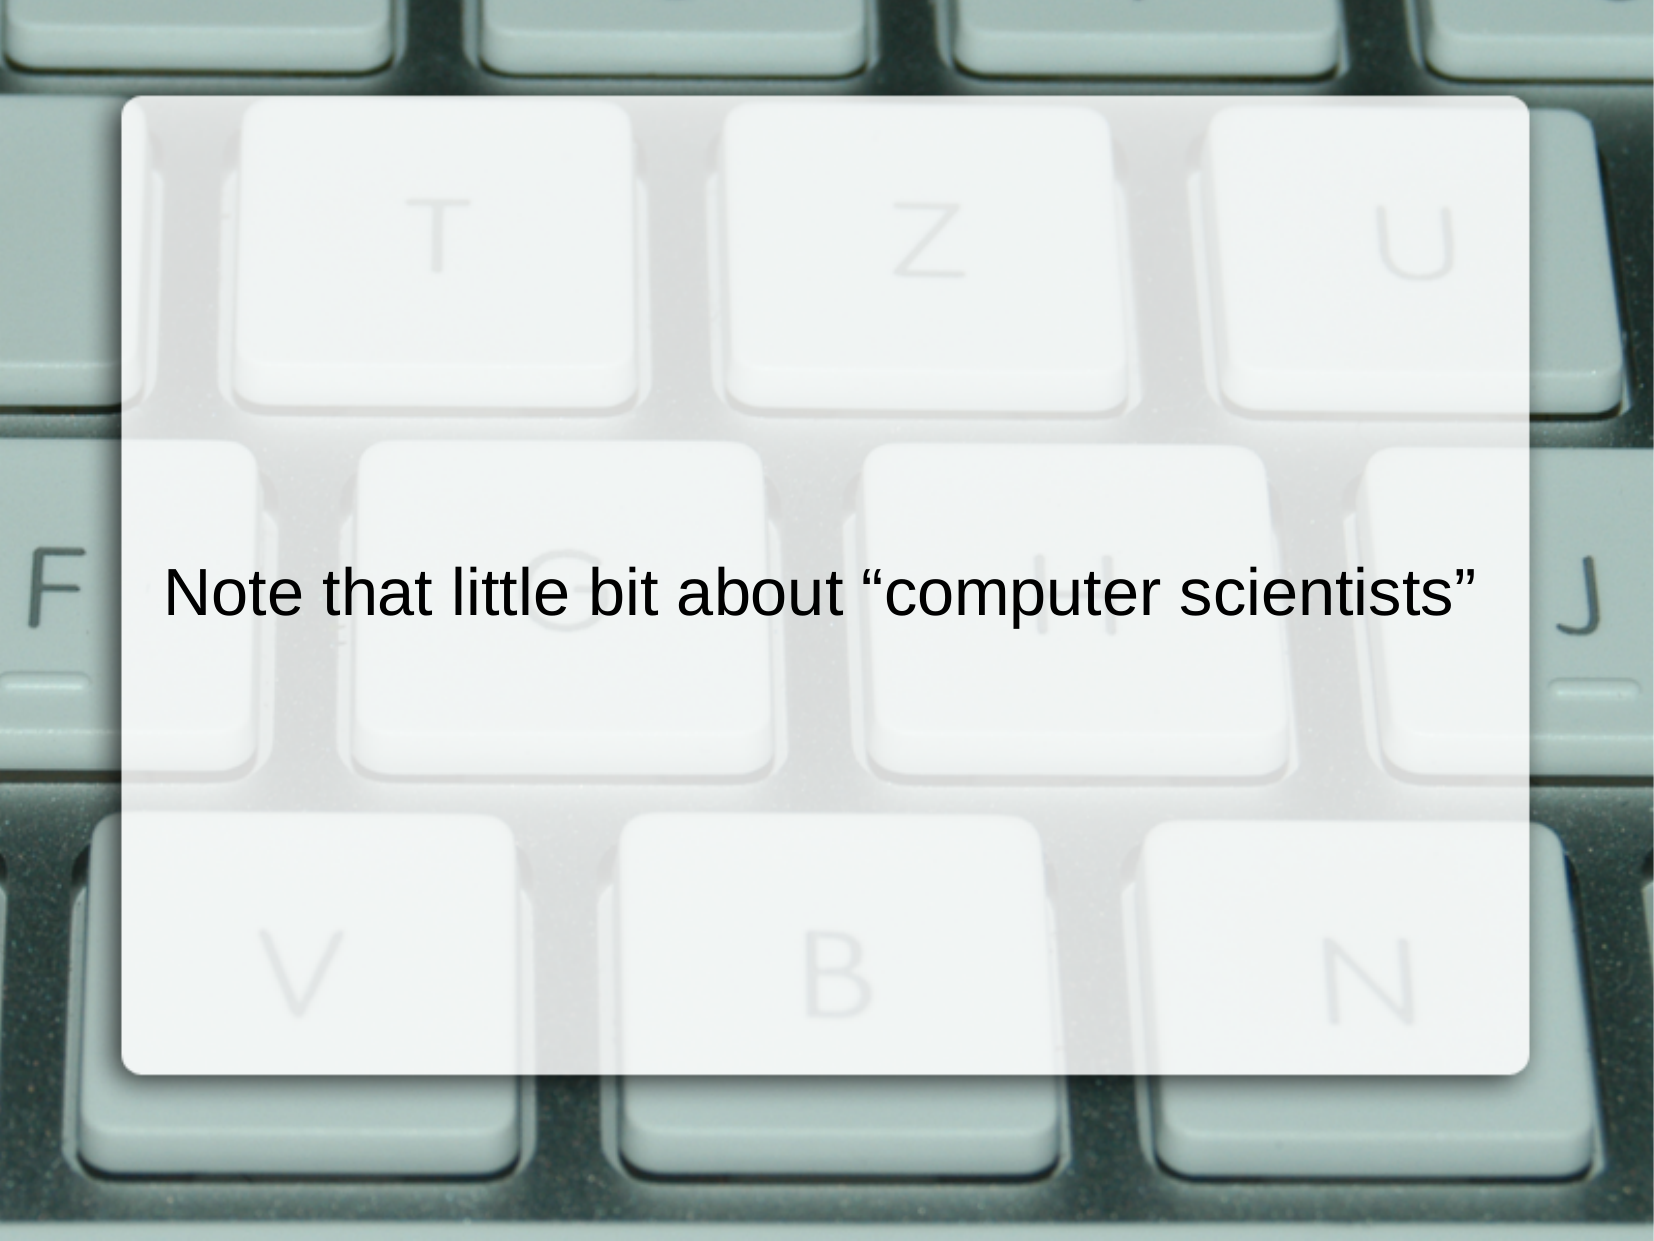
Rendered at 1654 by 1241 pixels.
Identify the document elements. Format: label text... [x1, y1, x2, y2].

subtitle Note that little bit about “computer scientists” [135, 71, 1506, 1113]
picture [0, 0, 1654, 1241]
